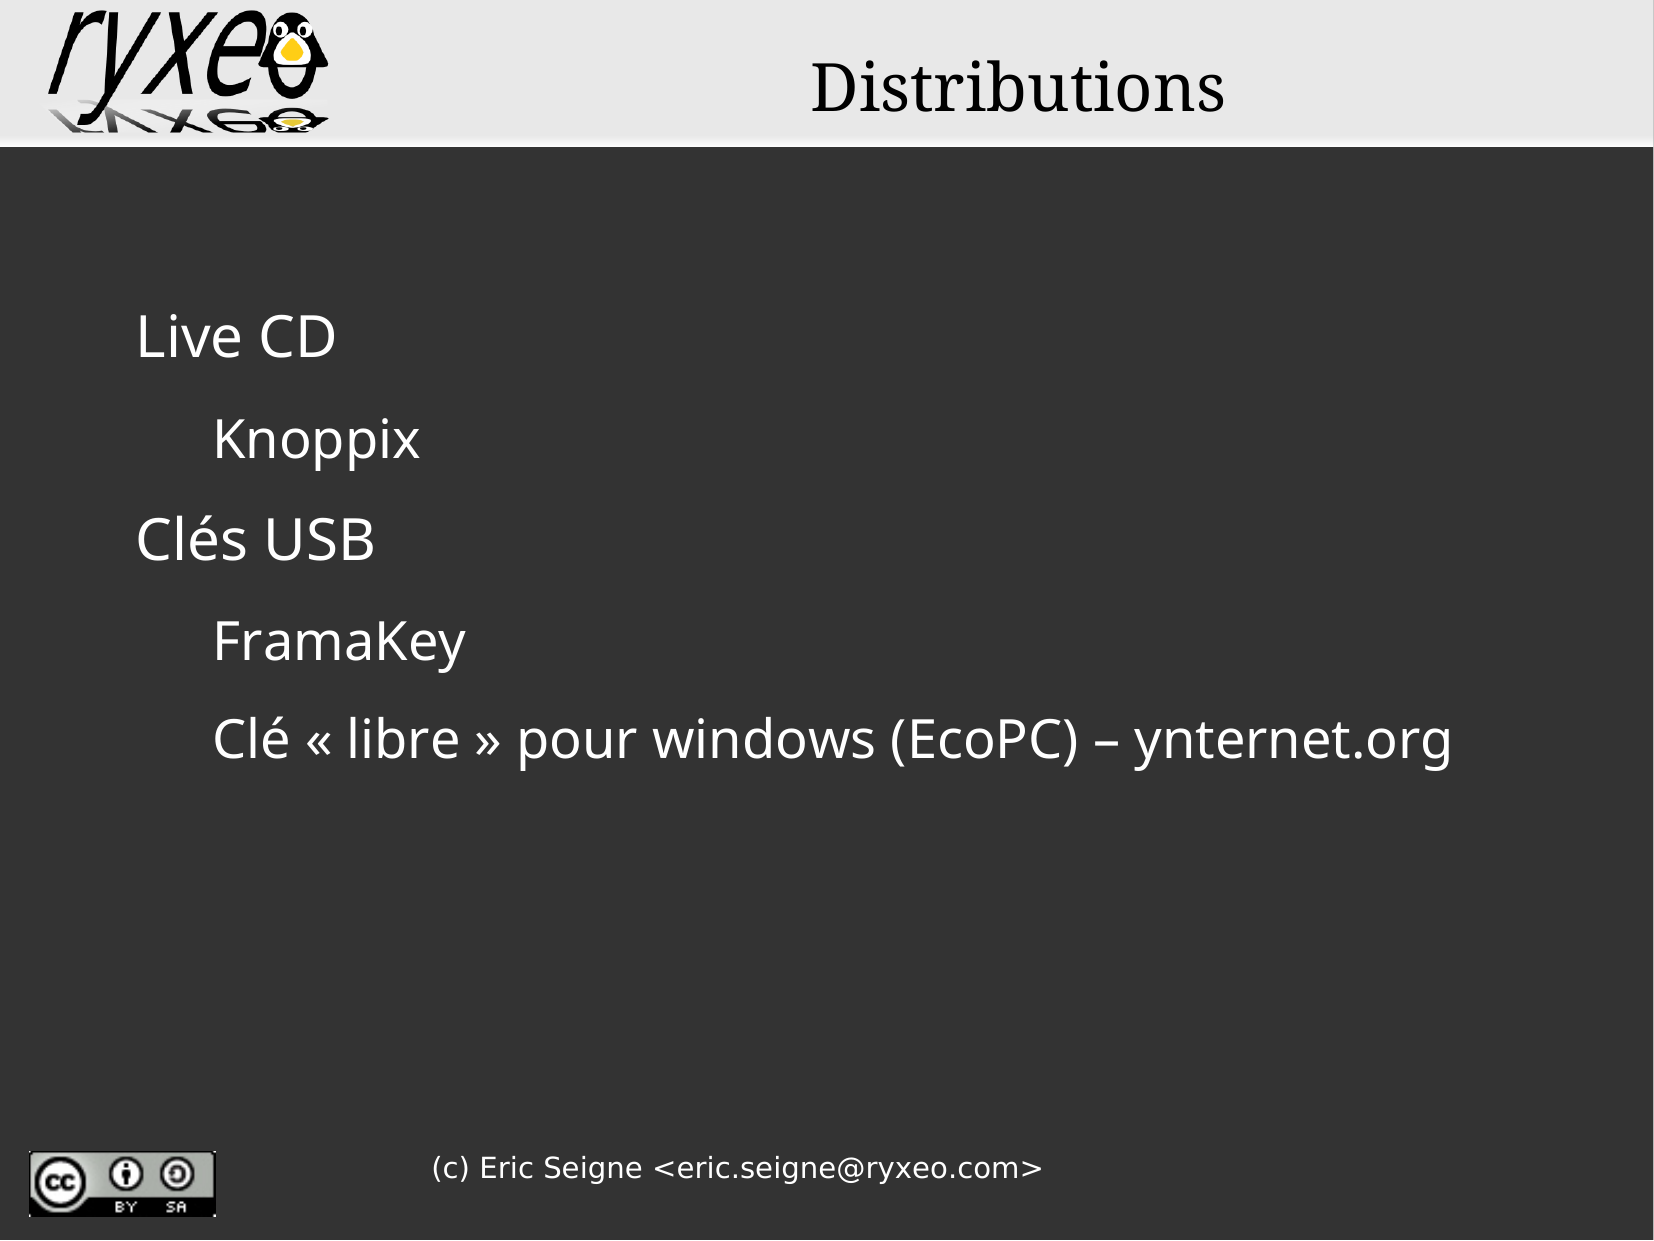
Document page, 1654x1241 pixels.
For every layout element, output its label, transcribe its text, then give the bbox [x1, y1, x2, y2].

picture [29, 1151, 216, 1217]
title Distributions [442, 29, 1595, 142]
picture [0, 0, 1654, 147]
list Live CD Knoppix Clés USB FramaKey Clé « libre » pour windows (EcoPC) – ynternet.org [118, 295, 1522, 1117]
